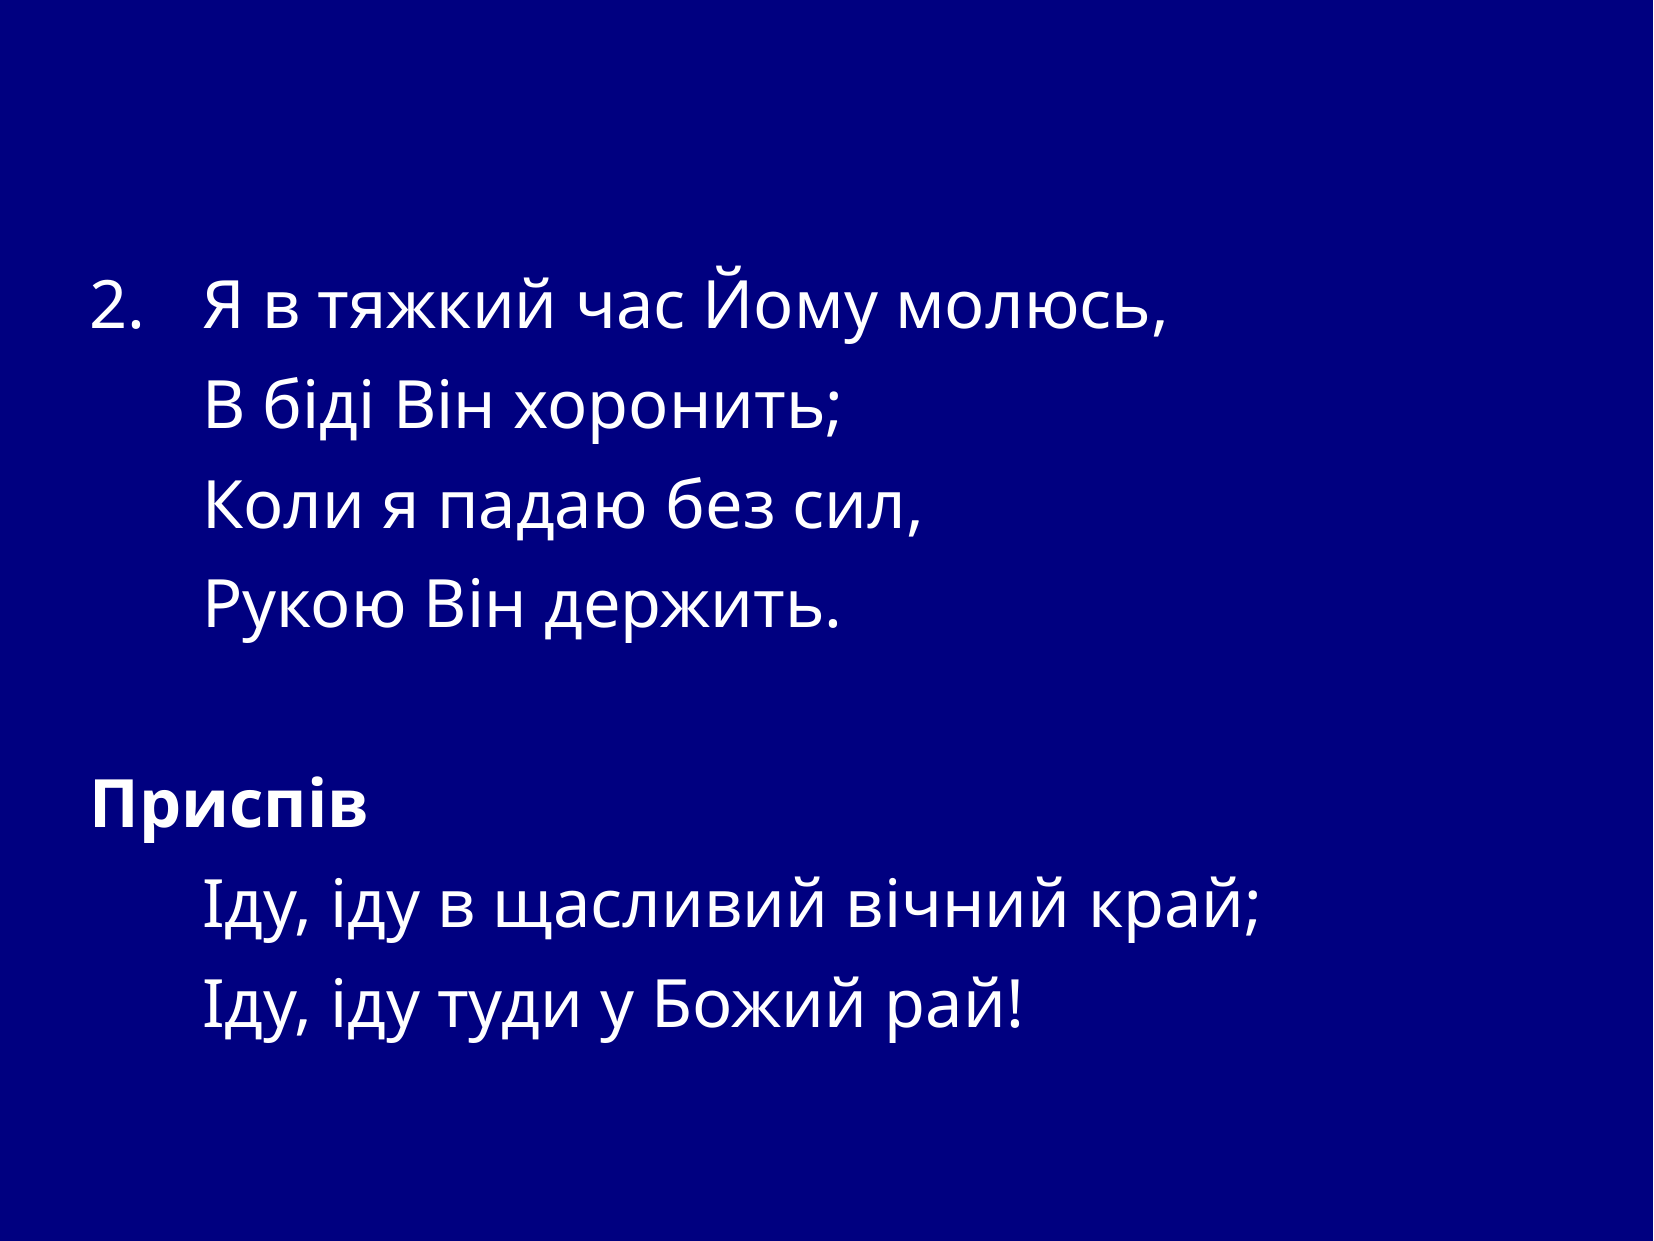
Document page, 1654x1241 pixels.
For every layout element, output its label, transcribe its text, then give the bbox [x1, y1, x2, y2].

text_box 2. Я в тяжкий час Йому молюсь, В біді Він хоронить; Коли я падаю без сил, Рукою Він держить. Приспів Іду, іду в щасливий вічний край; Іду, іду туди у Божий рай! [75, 150, 1576, 1163]
